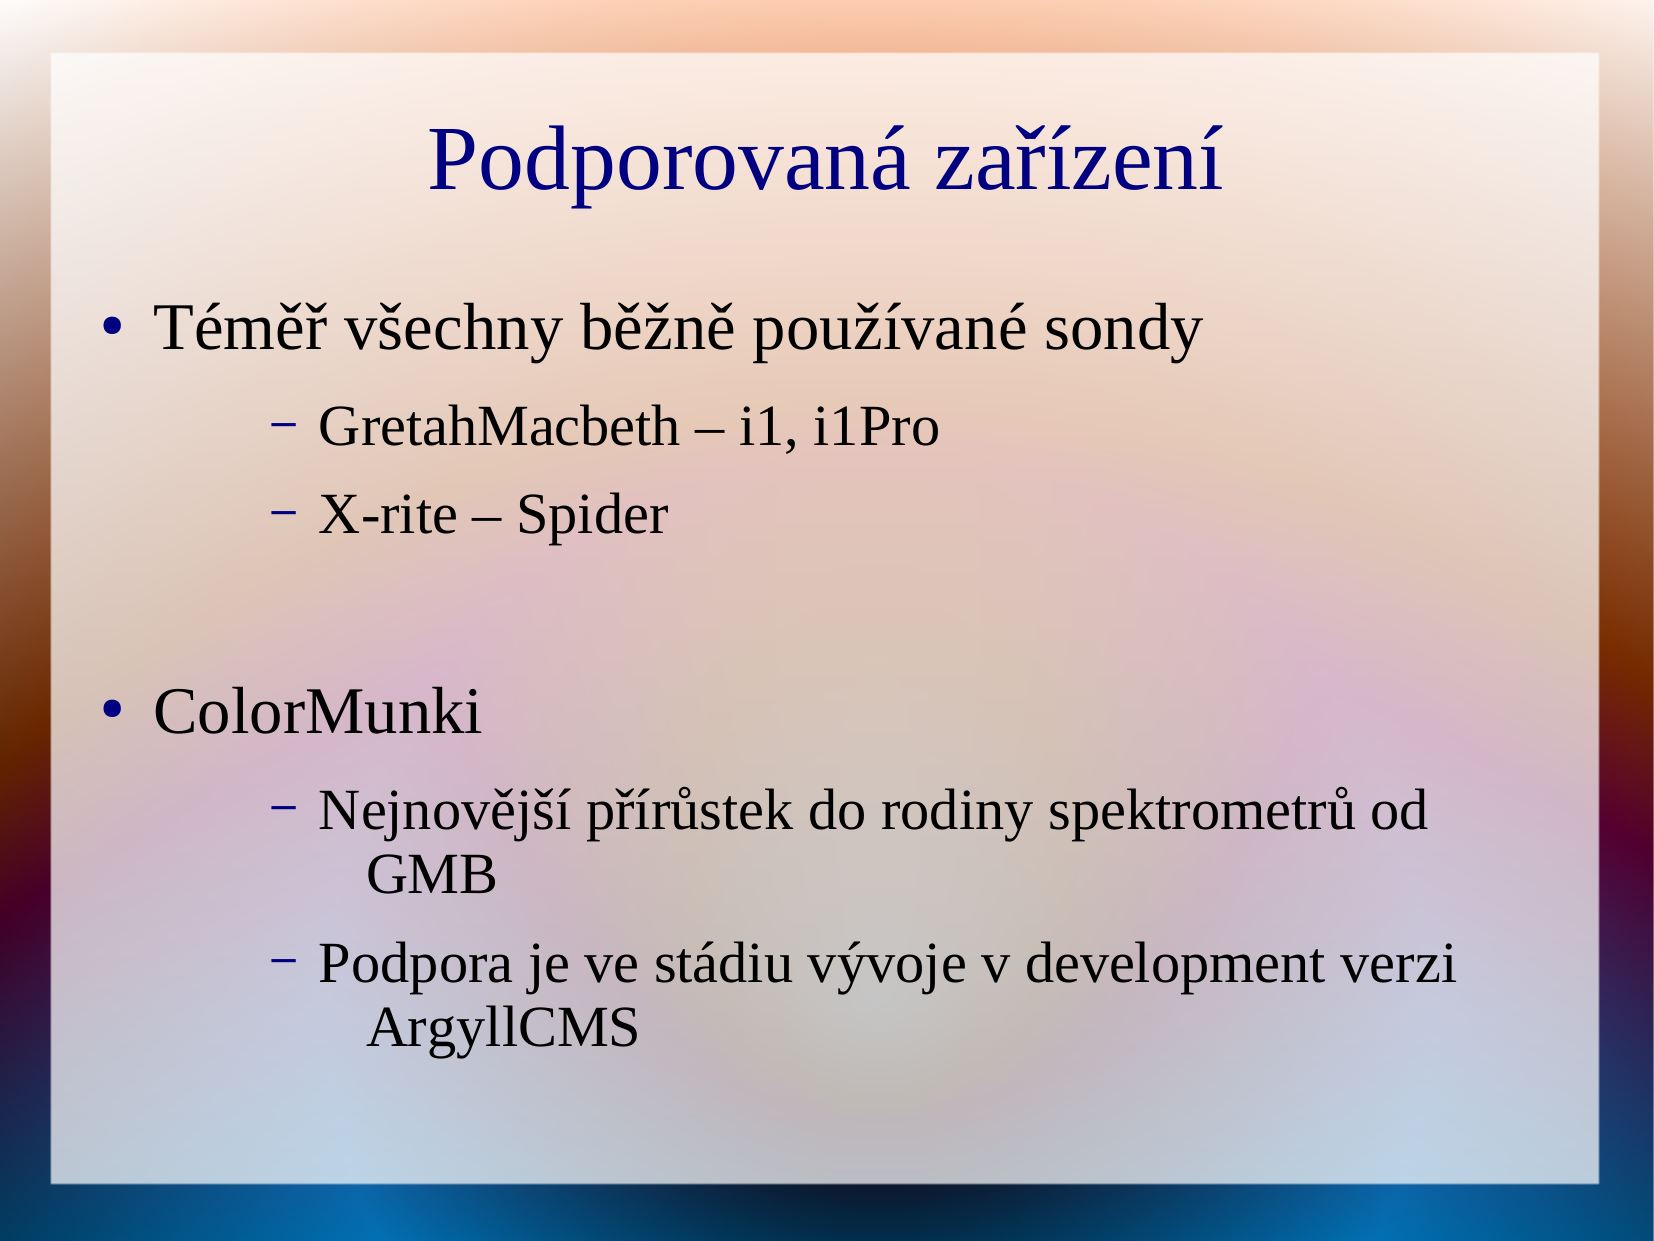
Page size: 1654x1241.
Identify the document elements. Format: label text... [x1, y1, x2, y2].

list Téměř všechny běžně používané sondy GretahMacbeth – i1, i1Pro X-rite – Spider ColorMunki Nejnovější přírůstek do rodiny spektrometrů od GMB Podpora je ve stádiu vývoje v development verzi ArgyllCMS [82, 290, 1571, 1094]
picture [0, 0, 1654, 1241]
title Podporovaná zařízení [82, 55, 1571, 263]
